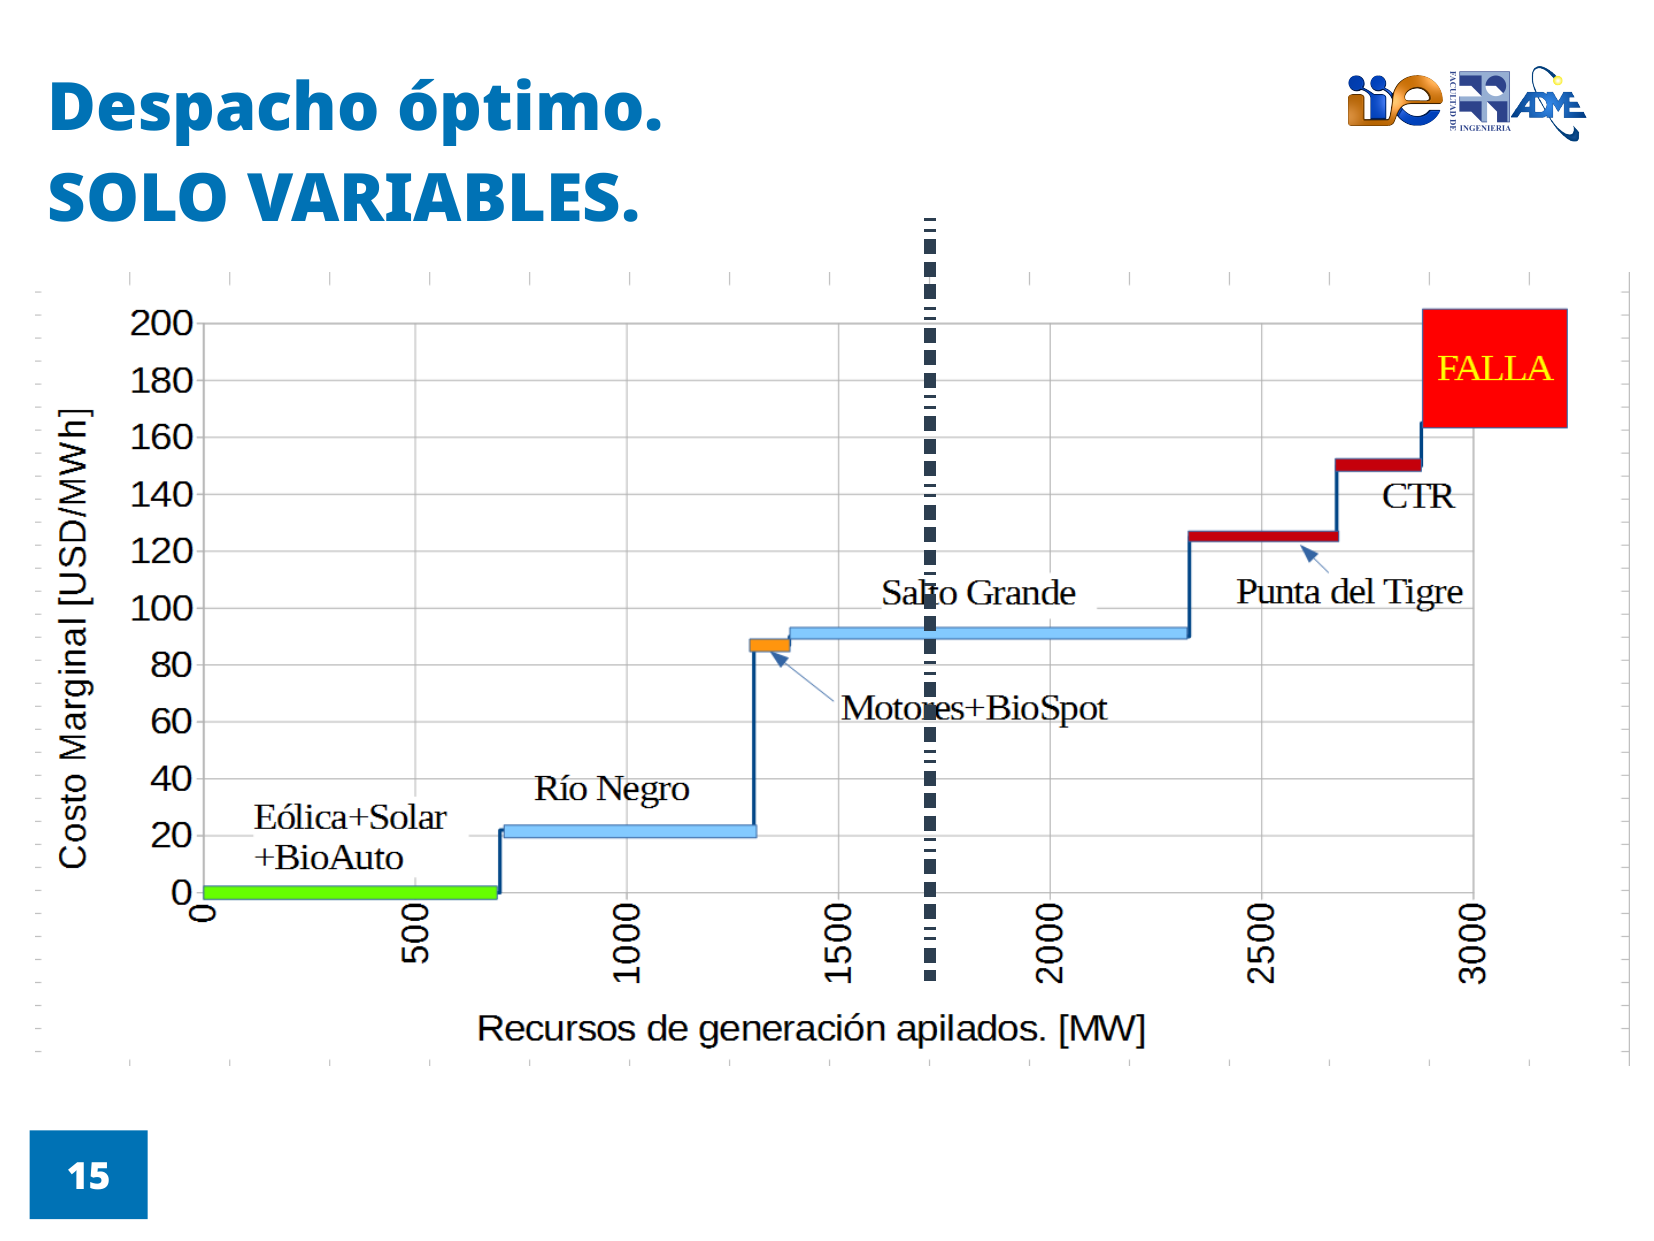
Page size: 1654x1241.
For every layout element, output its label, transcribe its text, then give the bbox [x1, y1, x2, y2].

picture [1460, 66, 1589, 143]
picture [35, 272, 1630, 1066]
title Despacho óptimo. SOLO VARIABLES. [47, 59, 1460, 207]
